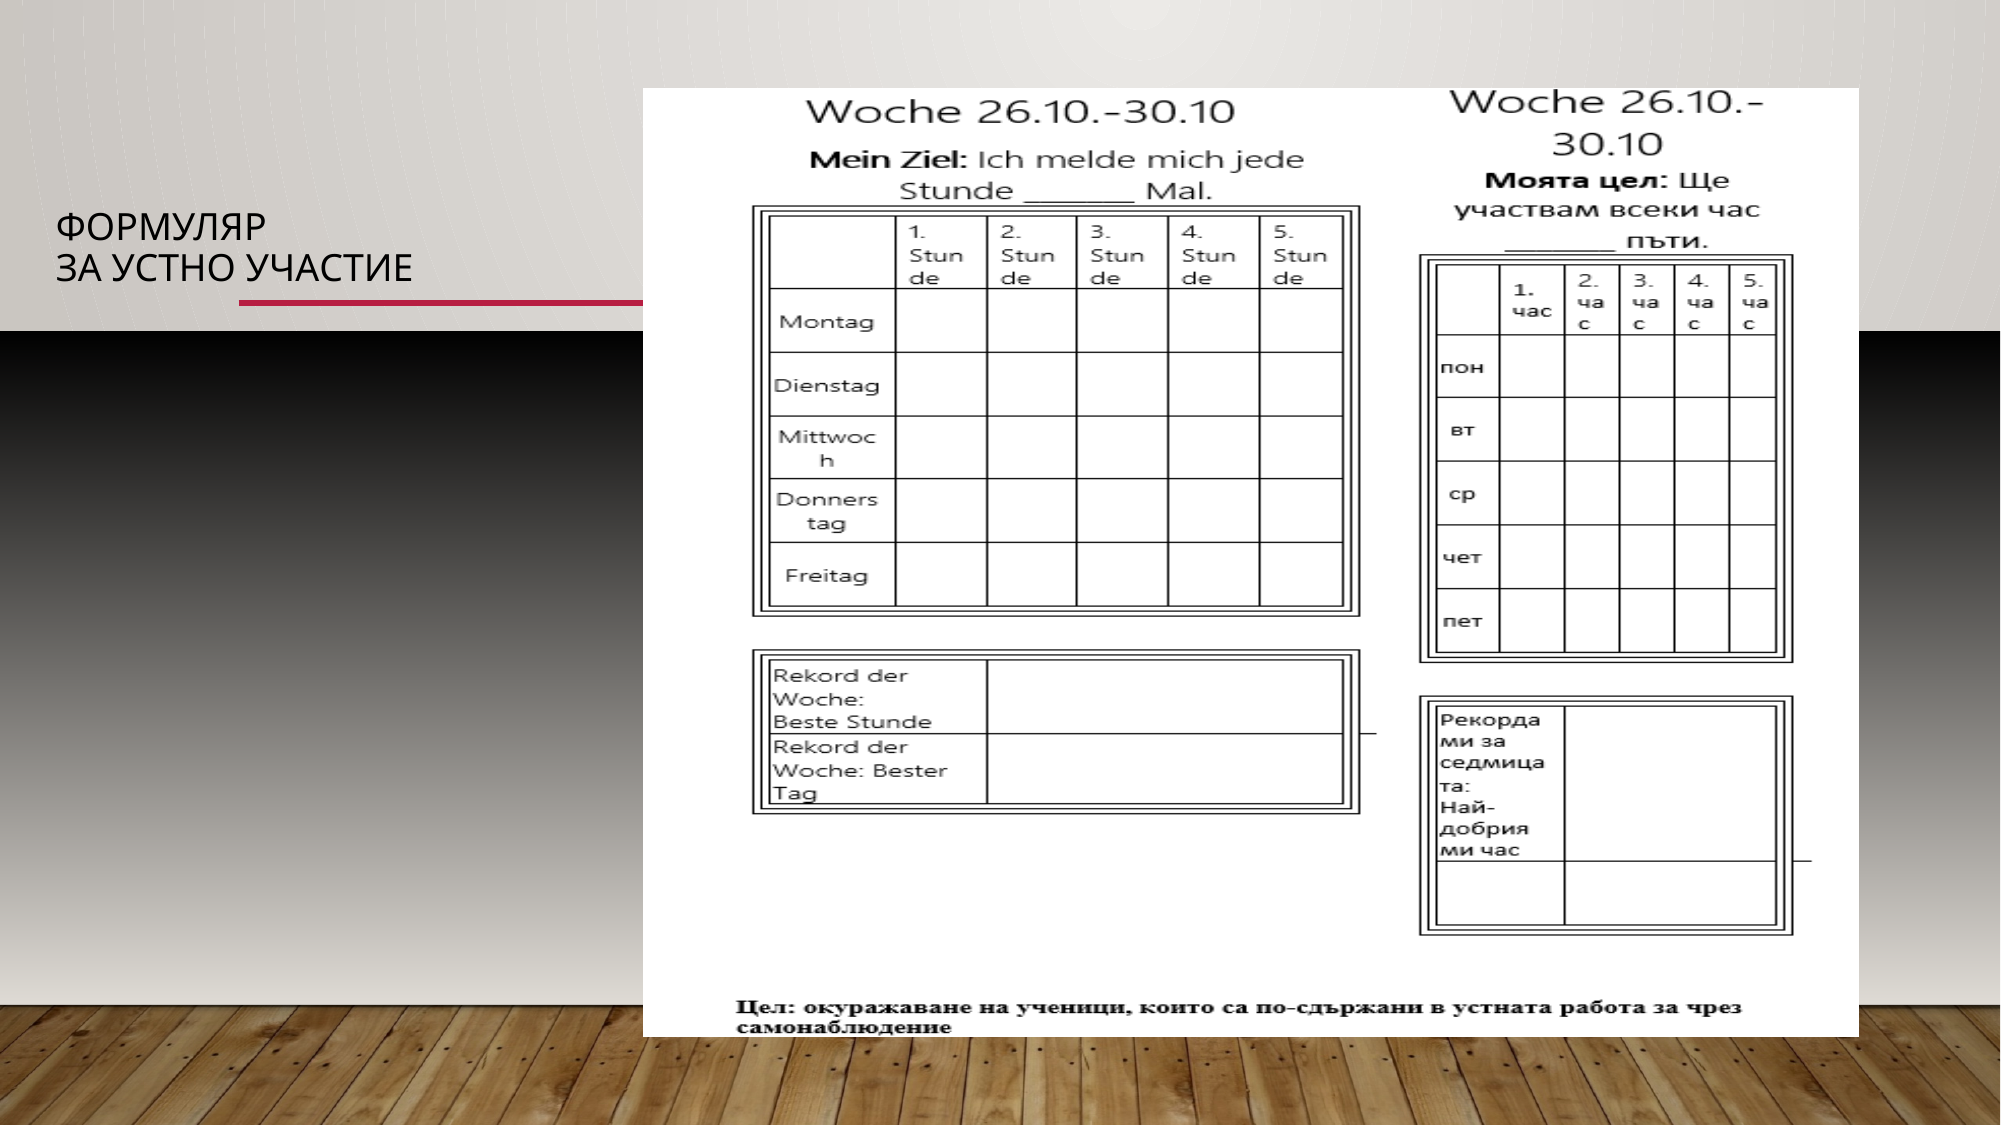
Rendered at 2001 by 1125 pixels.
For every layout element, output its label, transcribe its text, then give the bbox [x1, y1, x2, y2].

title Формуляр за устно участие [40, 200, 560, 305]
picture [643, 88, 1859, 1037]
